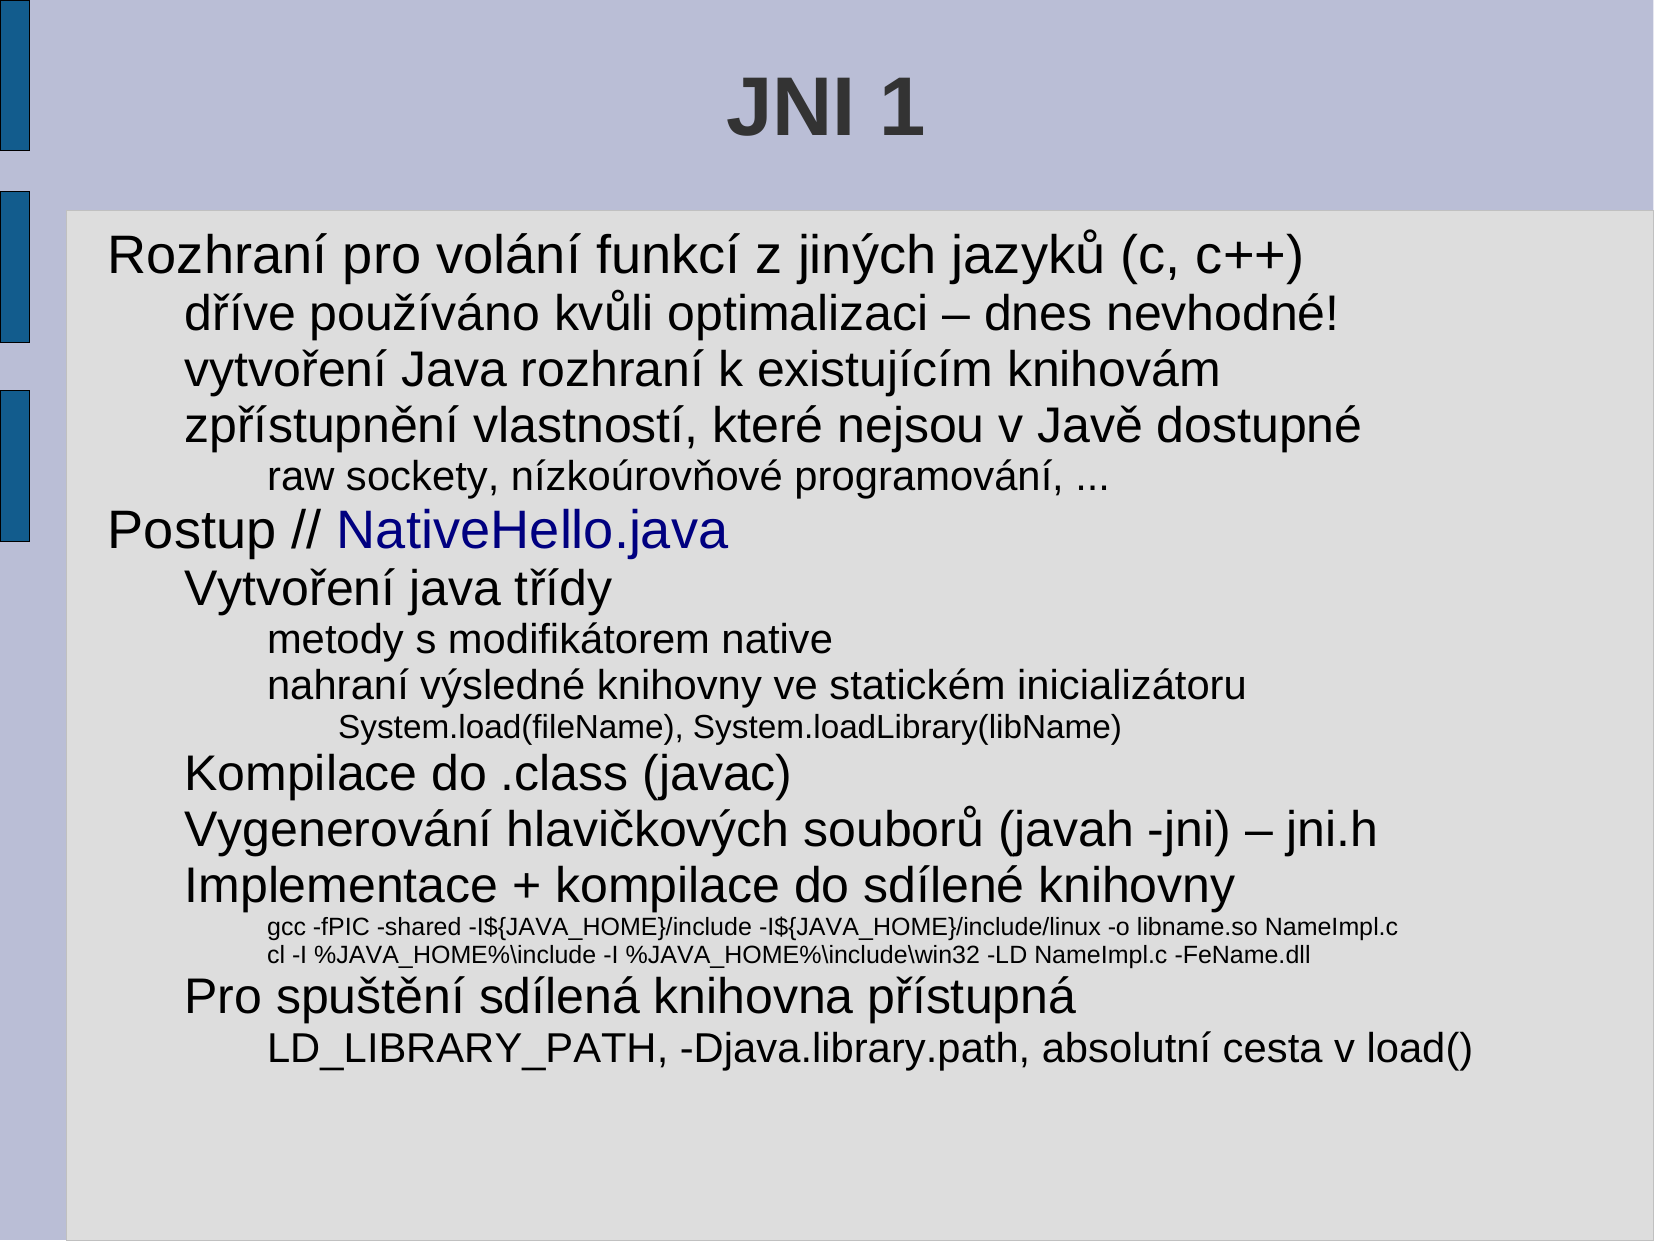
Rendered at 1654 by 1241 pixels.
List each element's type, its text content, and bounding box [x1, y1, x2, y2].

list Rozhraní pro volání funkcí z jiných jazyků (c, c++) dříve používáno kvůli optimalizaci – dnes nevhodné! vytvoření Java rozhraní k existujícím knihovám zpřístupnění vlastností, které nejsou v Javě dostupné raw sockety, nízkoúrovňové programování, ... Postup // NativeHello.java Vytvoření java třídy metody s modifikátorem native nahraní výsledné knihovny ve statickém inicializátoru System.load(fileName), System.loadLibrary(libName) Kompilace do .class (javac) Vygenerování hlavičkových souborů (javah -jni) – jni.h Implementace + kompilace do sdílené knihovny gcc -fPIC -shared -I${JAVA_HOME}/include -I${JAVA_HOME}/include/linux -o libname.so NameImpl.c cl -I %JAVA_HOME%\include -I %JAVA_HOME%\include\win32 -LD NameImpl.c -FeName.dll Pro spuštění sdílená knihovna přístupná LD_LIBRARY_PATH, -Djava.library.path, absolutní cesta v load() [90, 225, 1576, 1171]
title JNI 1 [120, 17, 1533, 196]
